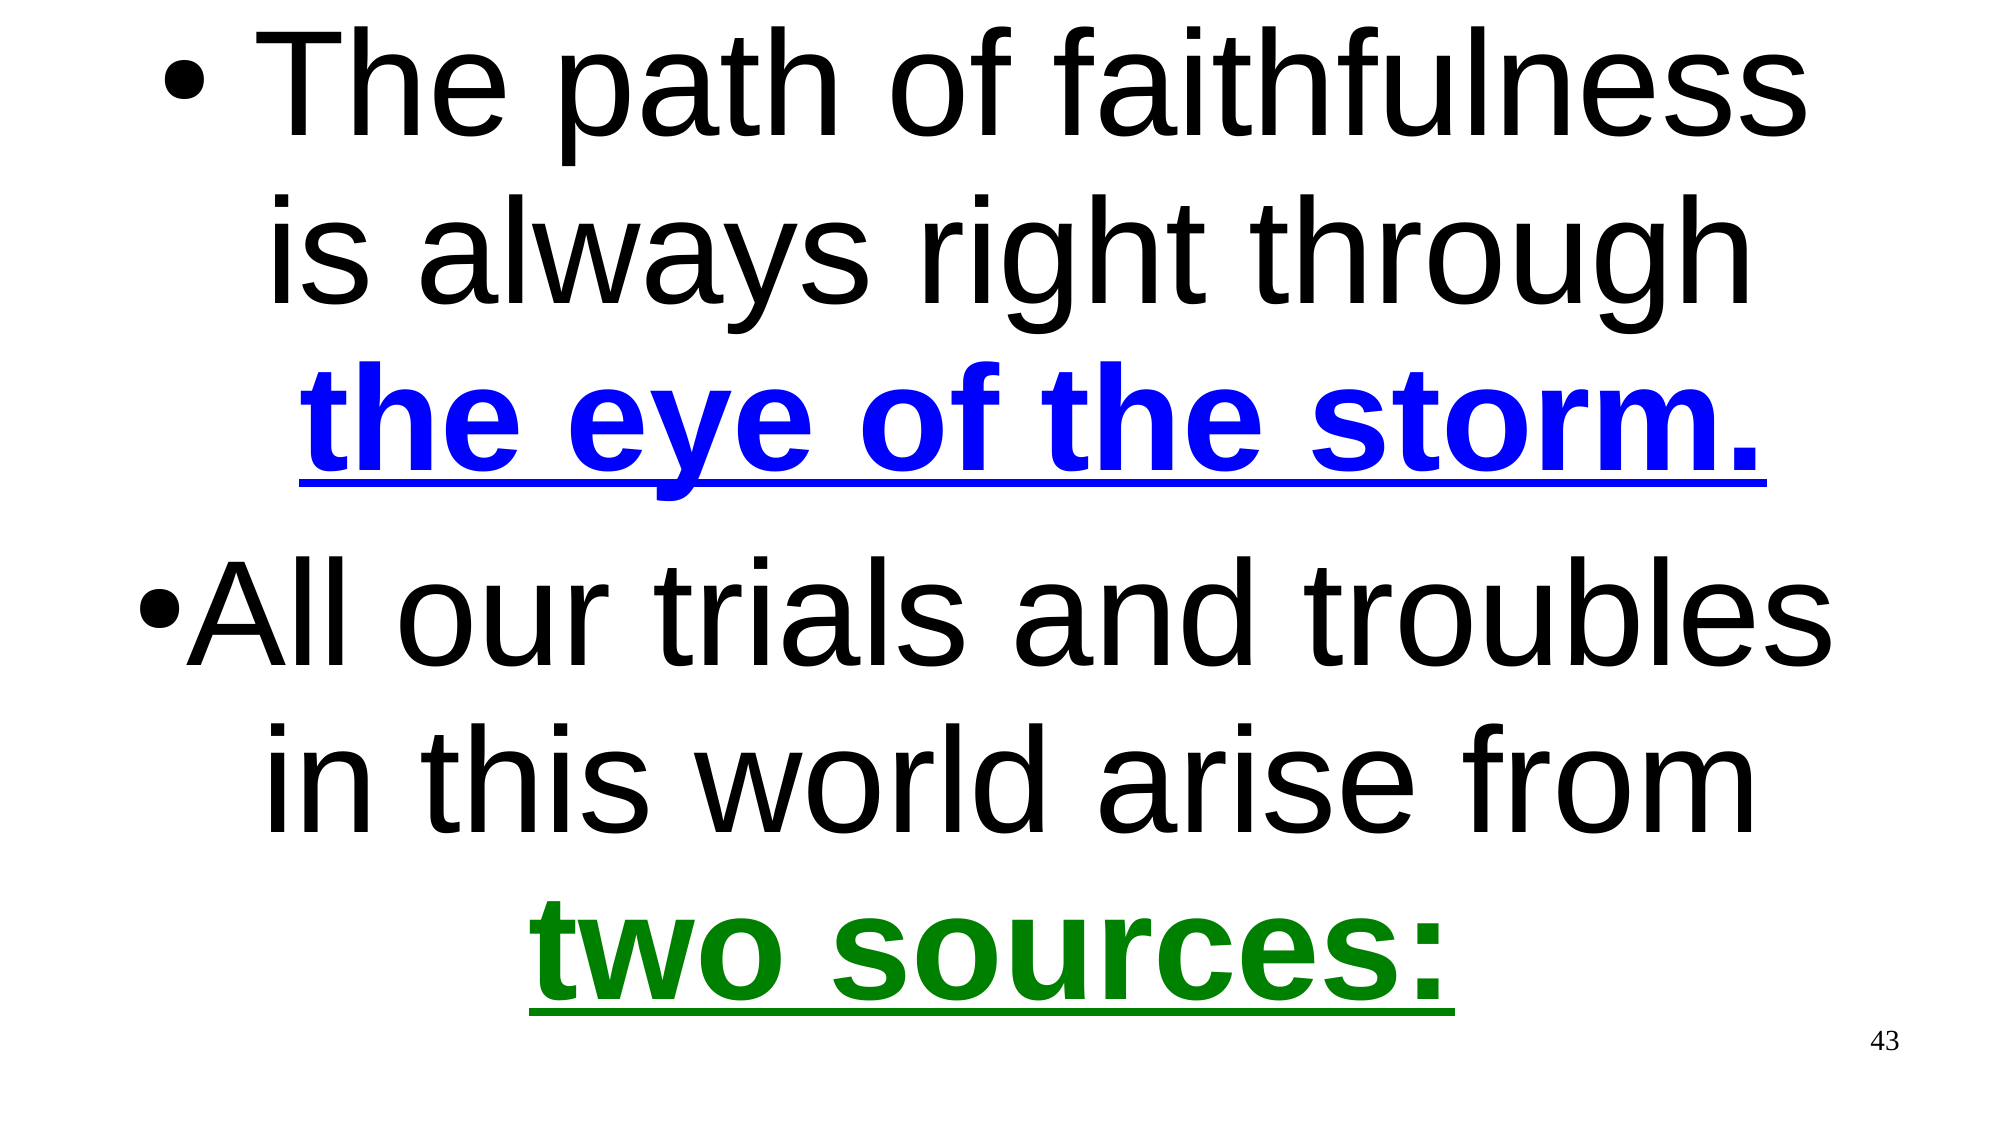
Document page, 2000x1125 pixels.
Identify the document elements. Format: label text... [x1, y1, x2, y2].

list The path of faithfulness is always right through the eye of the storm. All our trials and troubles in this world arise from two sources: [0, 0, 1996, 1123]
